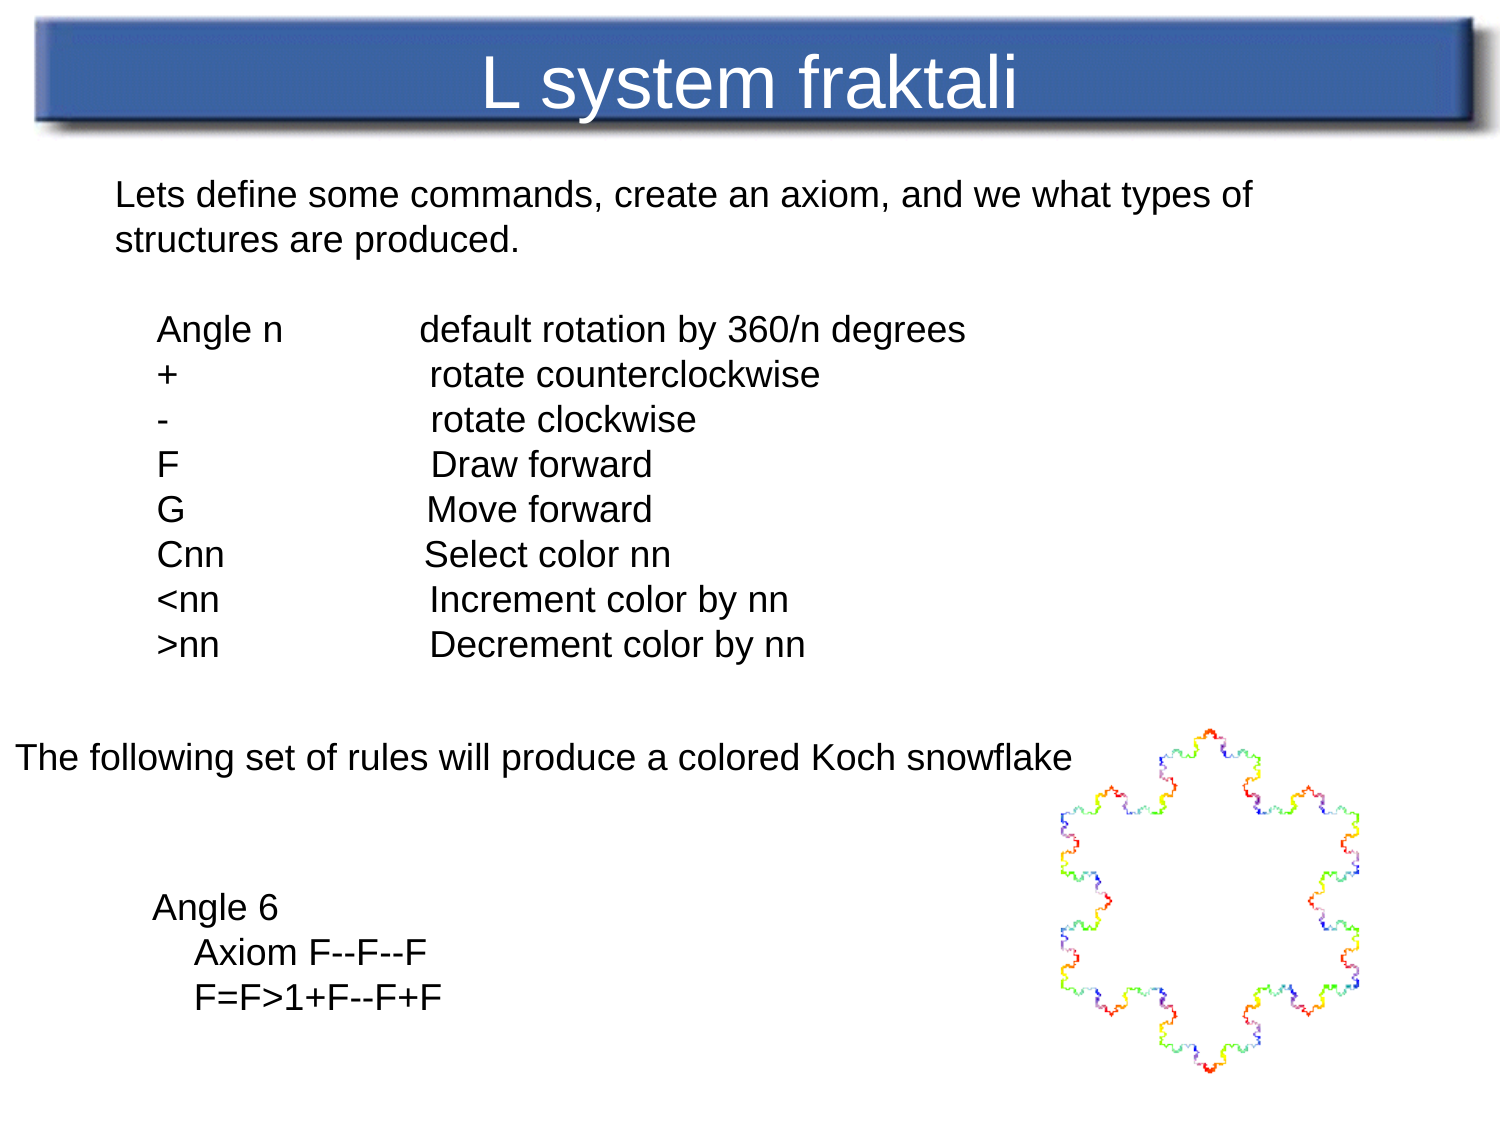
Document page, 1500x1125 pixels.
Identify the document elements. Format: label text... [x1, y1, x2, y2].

picture [975, 724, 1444, 1077]
text_box Angle 6 Axiom F--F--F F=F>1+F--F+F [137, 874, 625, 1026]
title L system fraktali [75, 26, 1426, 132]
text_box Lets define some commands, create an axiom, and we what types of structures are produced. Angle n default rotation by 360/n degrees + rotate counterclockwise - rotate clockwise F Draw forward G Move forward Cnn Select color nn <nn Increment color by nn >nn Decrement color by nn [99, 162, 1388, 673]
picture [33, 14, 1500, 141]
text_box The following set of rules will produce a colored Koch snowflake [0, 724, 975, 786]
